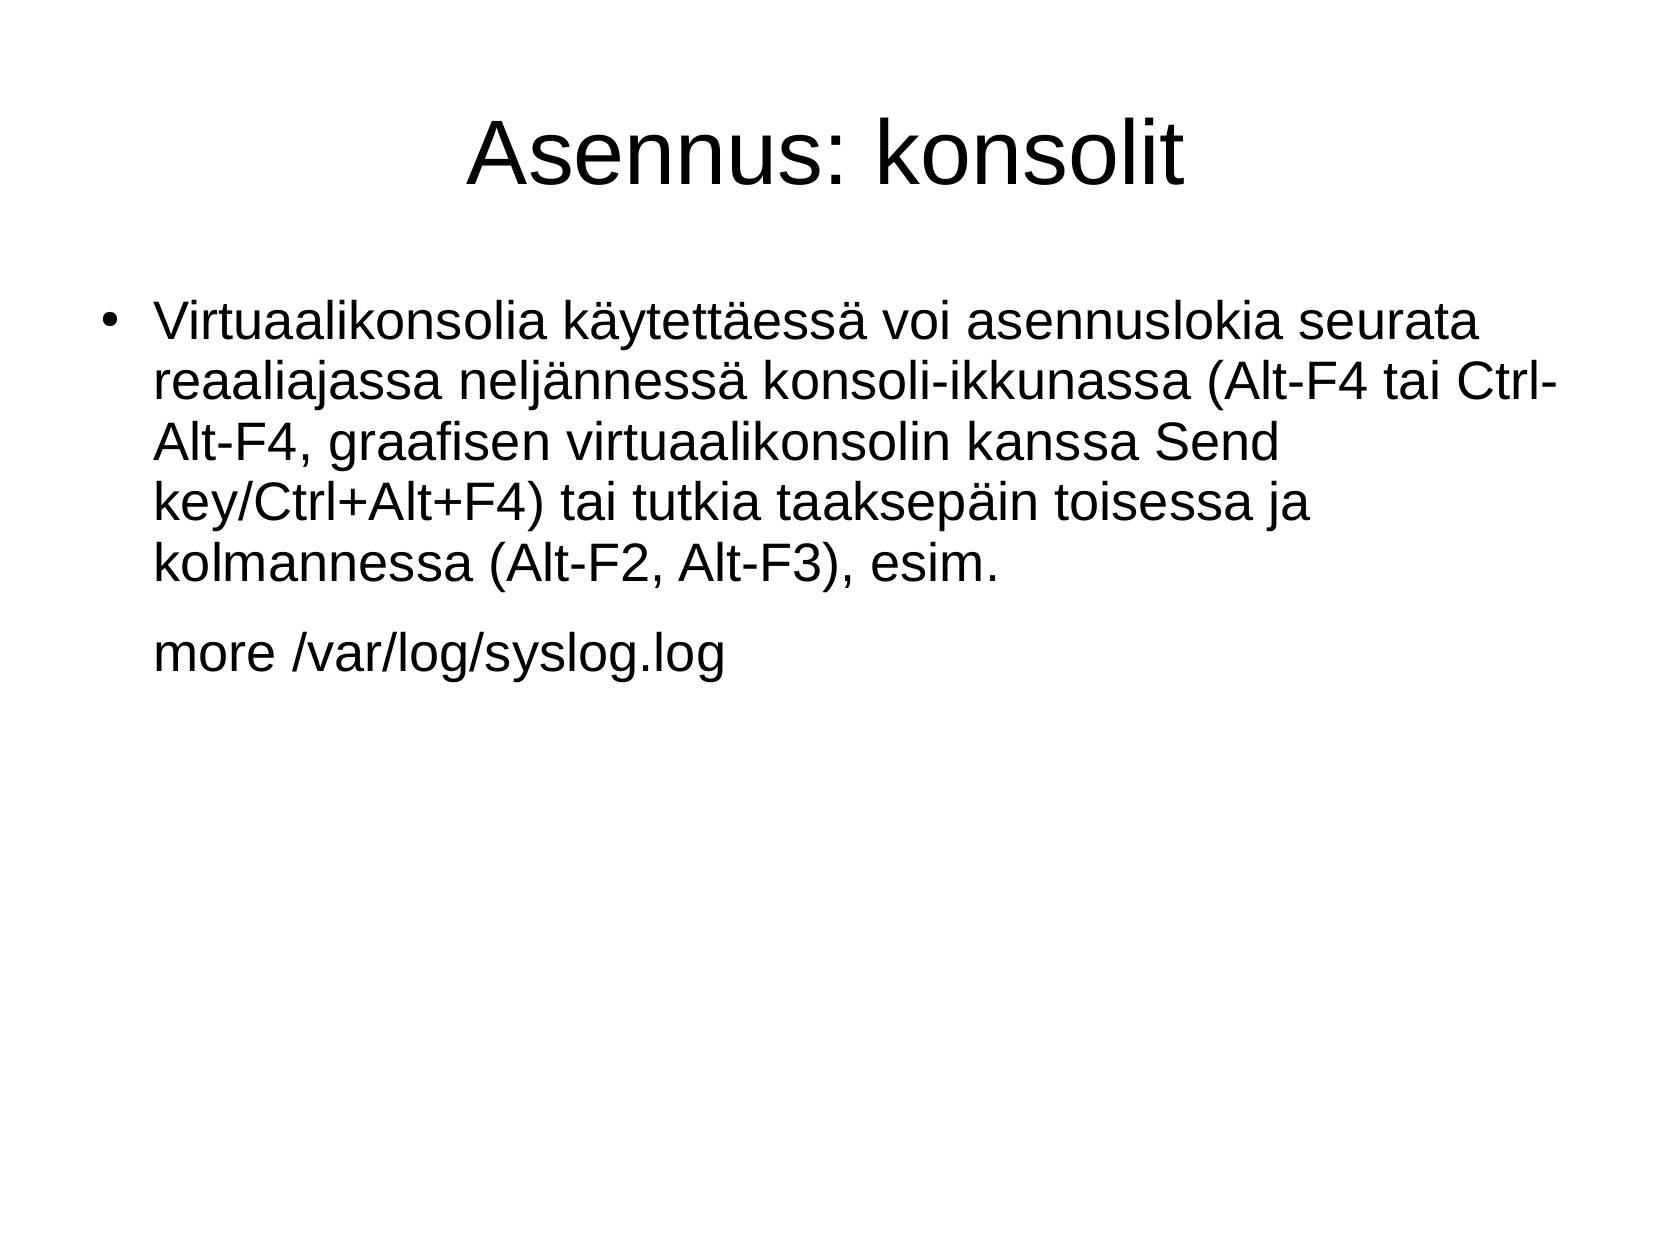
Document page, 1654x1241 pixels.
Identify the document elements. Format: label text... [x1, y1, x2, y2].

title Asennus: konsolit [82, 49, 1571, 257]
list Virtuaalikonsolia käytettäessä voi asennuslokia seurata reaaliajassa neljännessä konsoli-ikkunassa (Alt-F4 tai Ctrl-Alt-F4, graafisen virtuaalikonsolin kanssa Send key/Ctrl+Alt+F4) tai tutkia taaksepäin toisessa ja kolmannessa (Alt-F2, Alt-F3), esim. more /var/log/syslog.log [82, 290, 1571, 1010]
